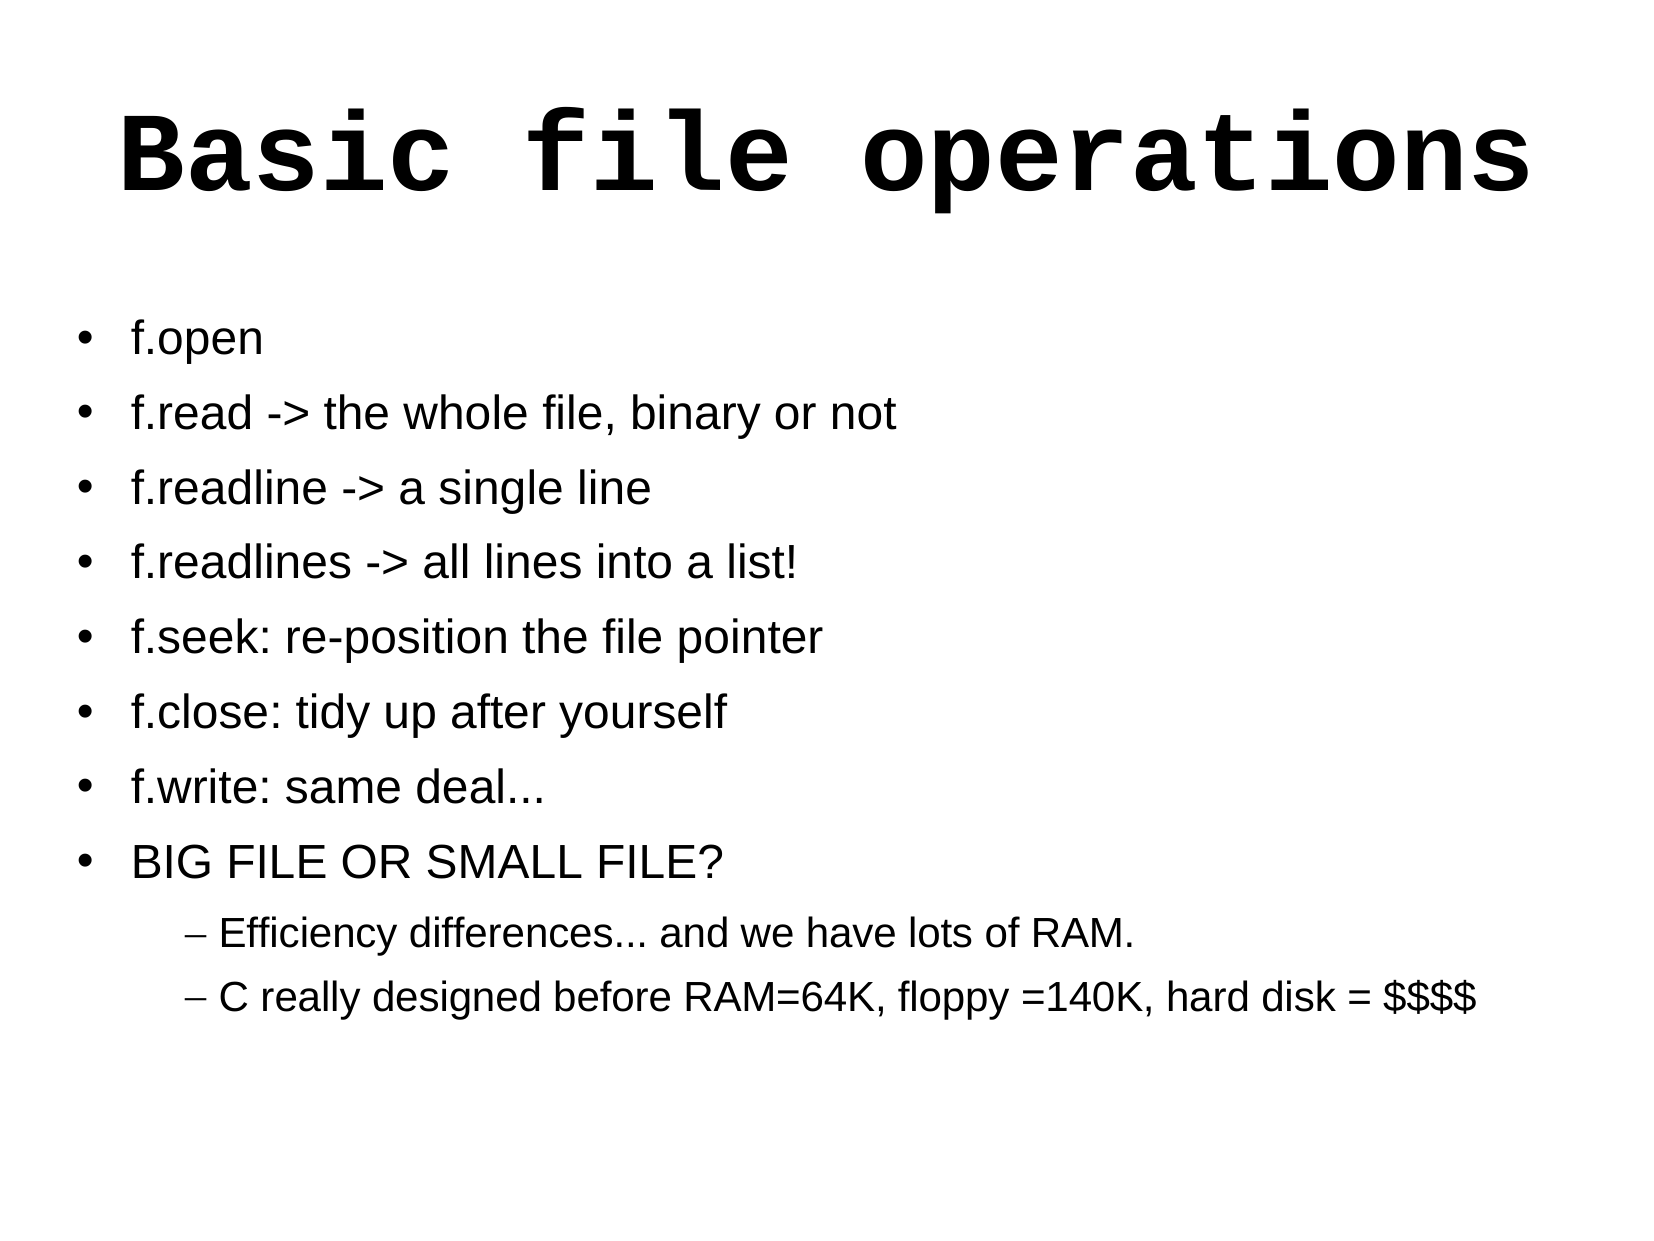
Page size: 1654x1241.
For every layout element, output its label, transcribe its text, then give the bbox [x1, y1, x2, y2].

title Basic file operations [82, 49, 1571, 257]
list f.open f.read -> the whole file, binary or not f.readline -> a single line f.readlines -> all lines into a list! f.seek: re-position the file pointer f.close: tidy up after yourself f.write: same deal... BIG FILE OR SMALL FILE? Efficiency differences... and we have lots of RAM. C really designed before RAM=64K, floppy =140K, hard disk = $$$$ [76, 307, 1565, 1027]
